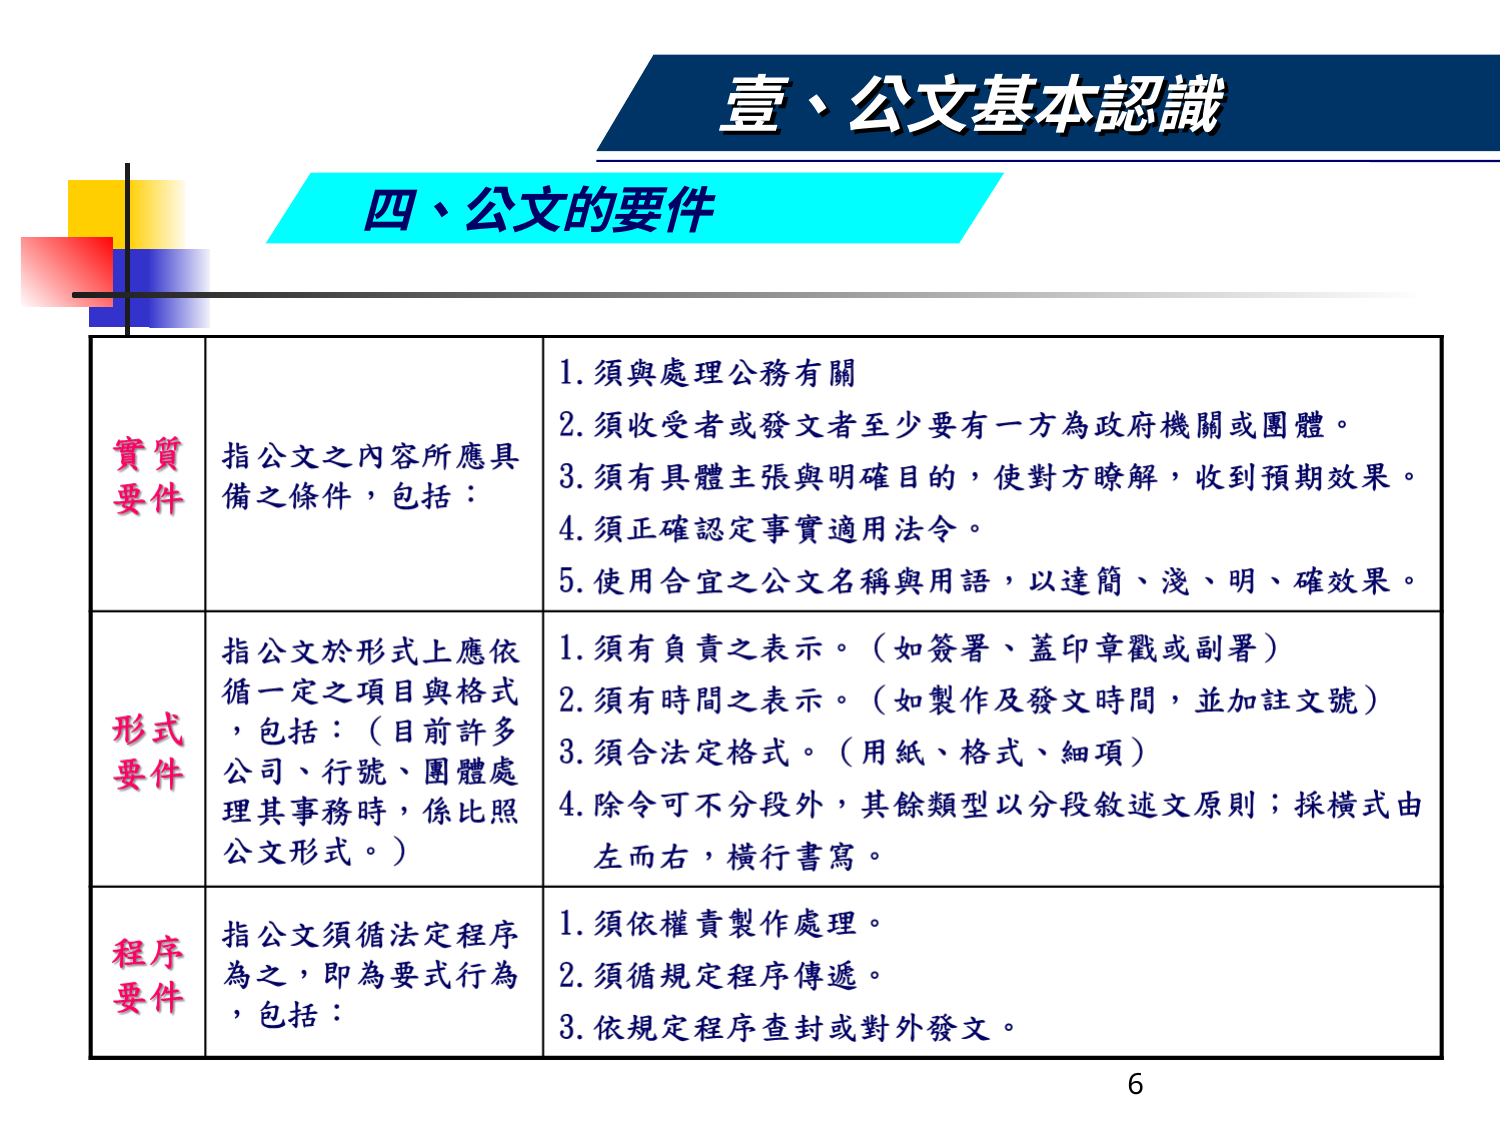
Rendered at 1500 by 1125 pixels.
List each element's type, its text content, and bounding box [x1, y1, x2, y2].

text_box <編號> [1112, 1067, 1426, 1113]
picture [86, 335, 1446, 1067]
text_box 壹、公文基本認識 [596, 54, 1500, 152]
text_box 四、公文的要件 [265, 172, 1005, 244]
